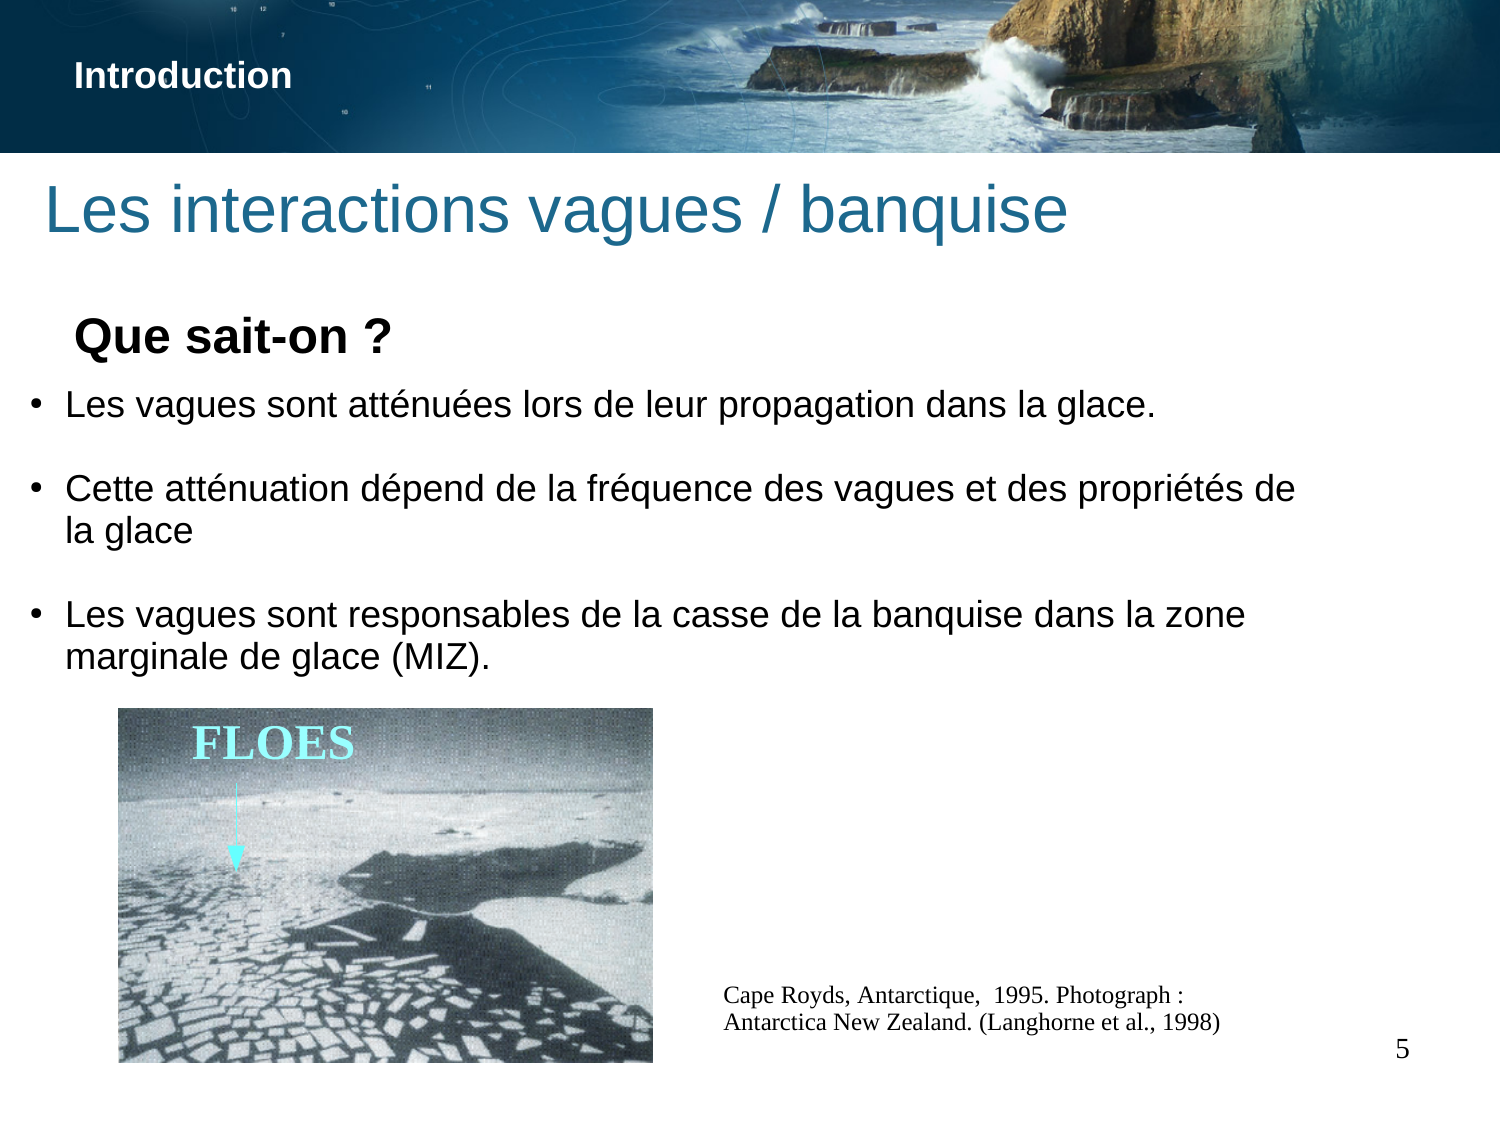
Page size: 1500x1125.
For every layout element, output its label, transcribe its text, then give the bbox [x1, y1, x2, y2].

text_box Que sait-on ? [59, 293, 886, 383]
text_box Cape Royds, Antarctique, 1995. Photograph : Antarctica New Zealand. (Langhorne et al., 1998) [708, 974, 1241, 1047]
text_box Les vagues sont atténuées lors de leur propagation dans la glace. Cette atténuation dépend de la fréquence des vagues et des propriétés de la glace Les vagues sont responsables de la casse de la banquise dans la zone marginale de glace (MIZ). [29, 383, 1329, 888]
title Les interactions vagues / banquise [29, 118, 1214, 294]
title Introduction [59, 29, 355, 119]
text_box FLOES [177, 708, 384, 784]
picture [118, 708, 653, 1063]
picture [0, 0, 1500, 153]
